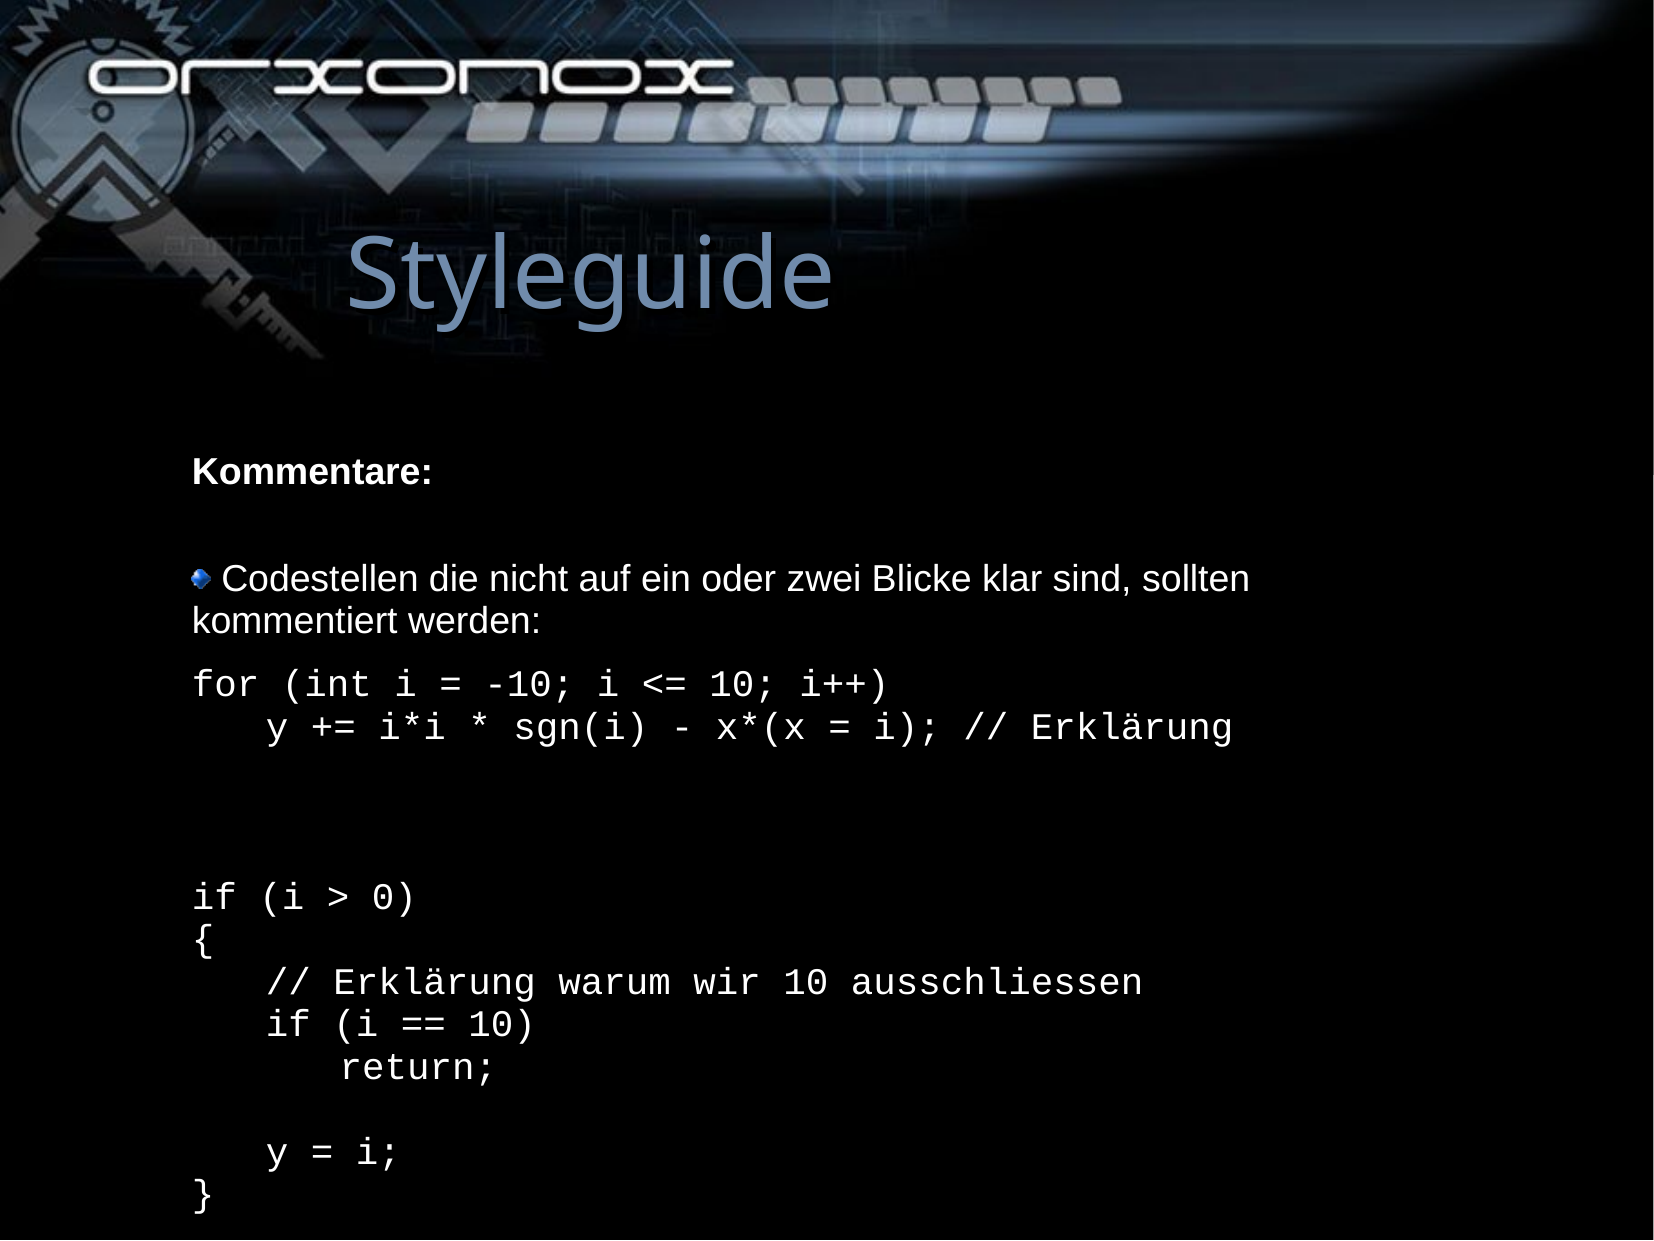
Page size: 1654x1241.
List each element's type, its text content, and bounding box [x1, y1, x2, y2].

picture [0, 0, 1654, 475]
text_box Styleguide [330, 194, 1306, 344]
text_box Kommentare: Codestellen die nicht auf ein oder zwei Blicke klar sind, sollten kommentiert werden: for (int i = -10; i <= 10; i++) y += i*i * sgn(i) - x*(x = i); // Erklärung if (i > 0) { // Erklärung warum wir 10 ausschliessen if (i == 10) return; y = i; } [177, 442, 1329, 1241]
